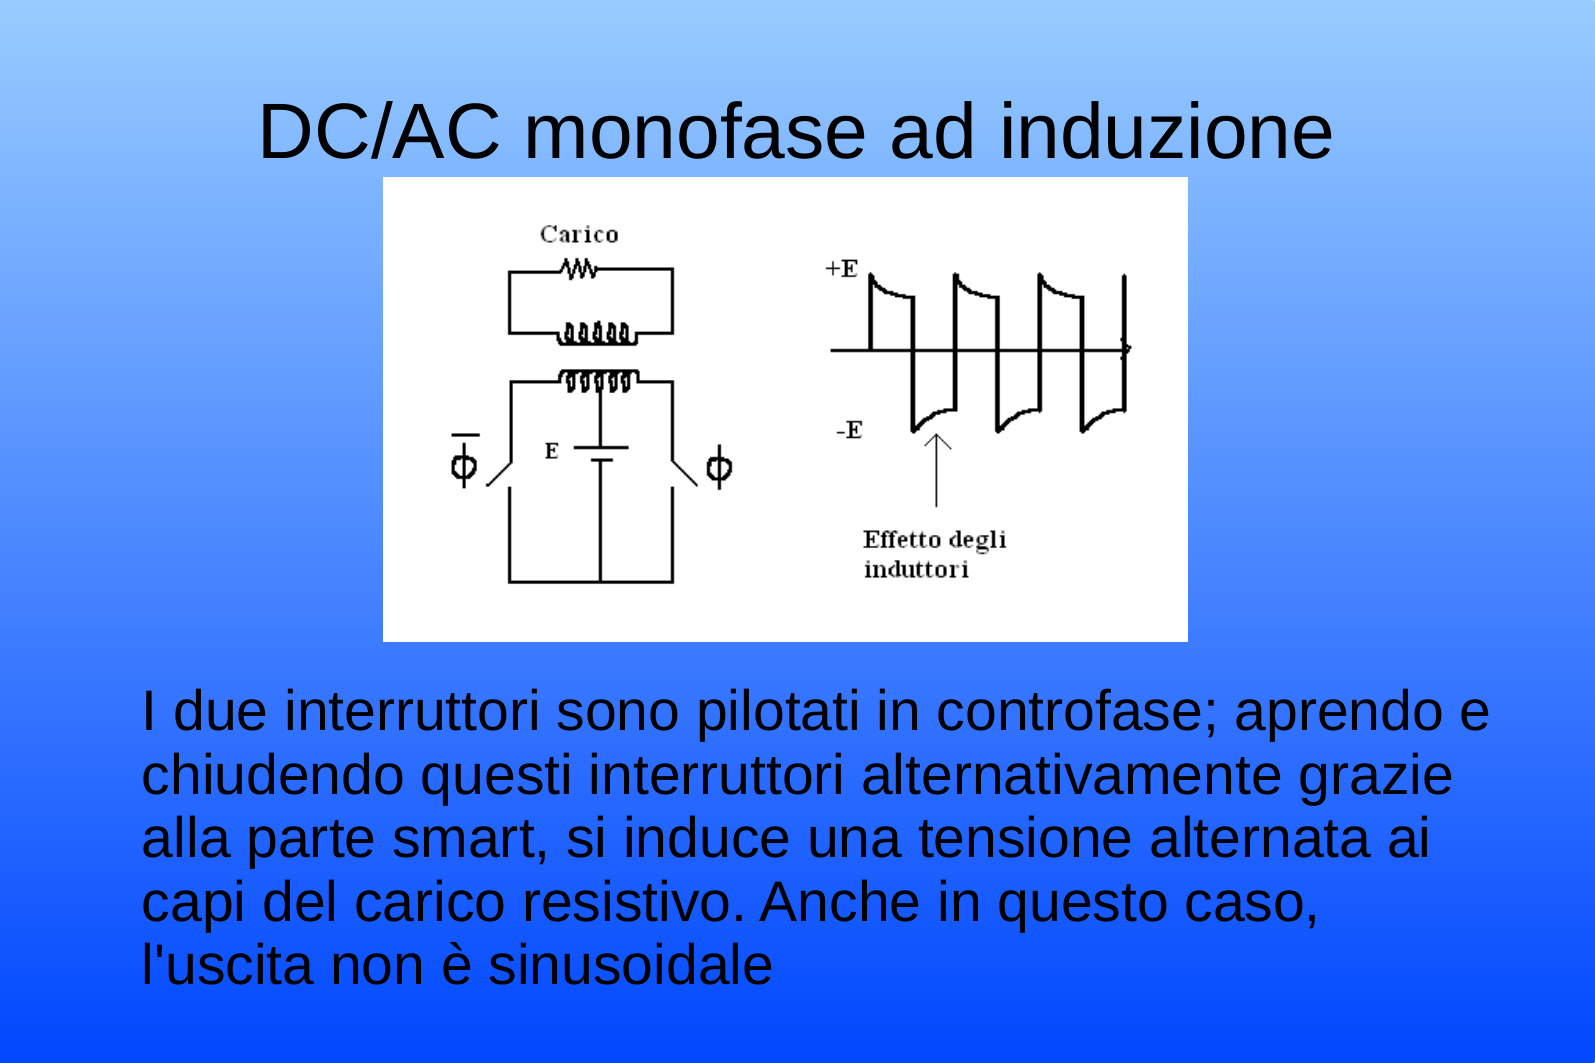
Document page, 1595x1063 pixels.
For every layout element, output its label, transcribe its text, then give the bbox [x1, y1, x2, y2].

title DC/AC monofase ad induzione [79, 42, 1515, 220]
picture [383, 177, 1188, 642]
list I due interruttori sono pilotati in controfase; aprendo e chiudendo questi interruttori alternativamente grazie alla parte smart, si induce una tensione alternata ai capi del carico resistivo. Anche in questo caso, l'uscita non è sinusoidale [70, 679, 1506, 996]
